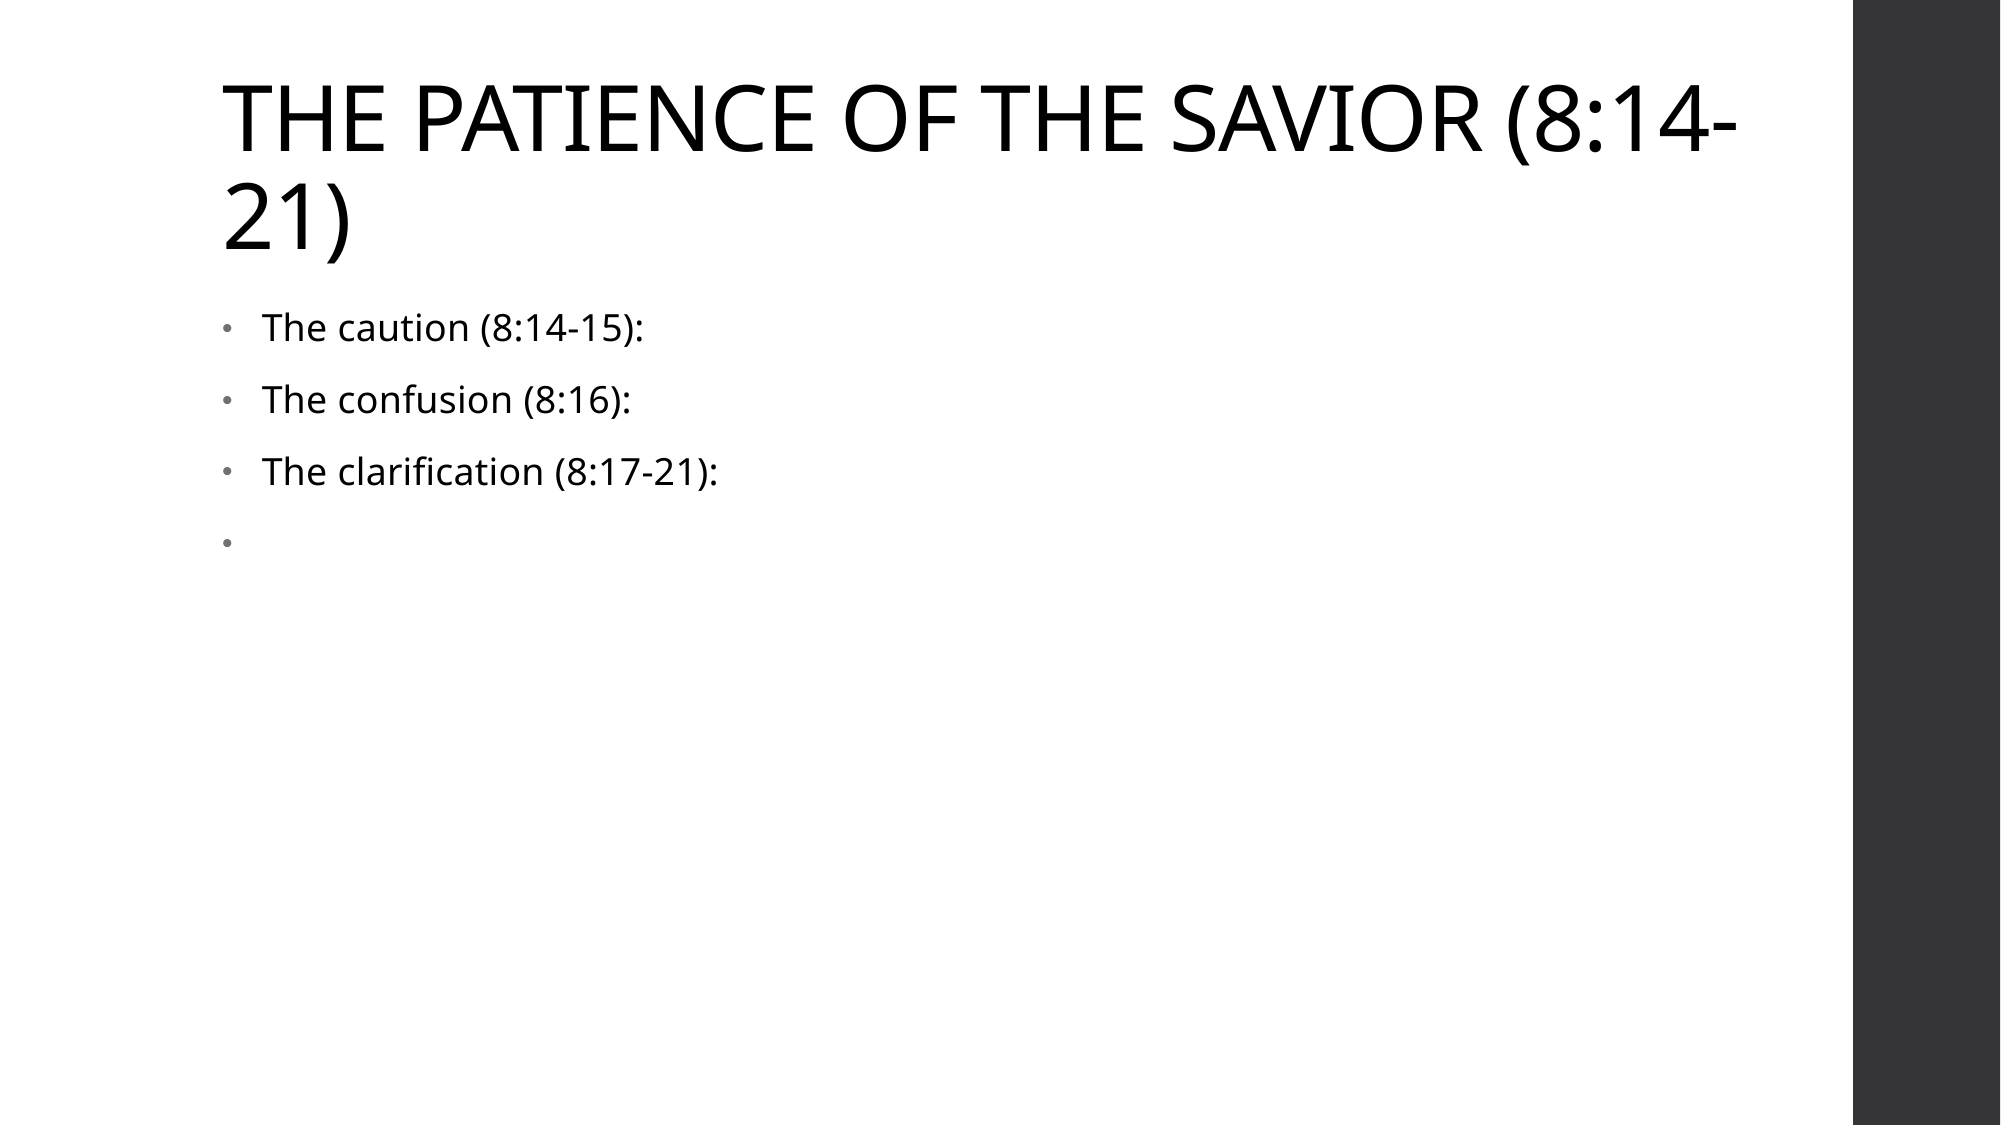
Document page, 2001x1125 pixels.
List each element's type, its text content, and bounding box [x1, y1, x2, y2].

list The caution (8:14-15): The confusion (8:16): The clarification (8:17-21): [206, 299, 1617, 1014]
title THE PATIENCE OF THE SAVIOR (8:14-21) [206, 60, 1797, 278]
